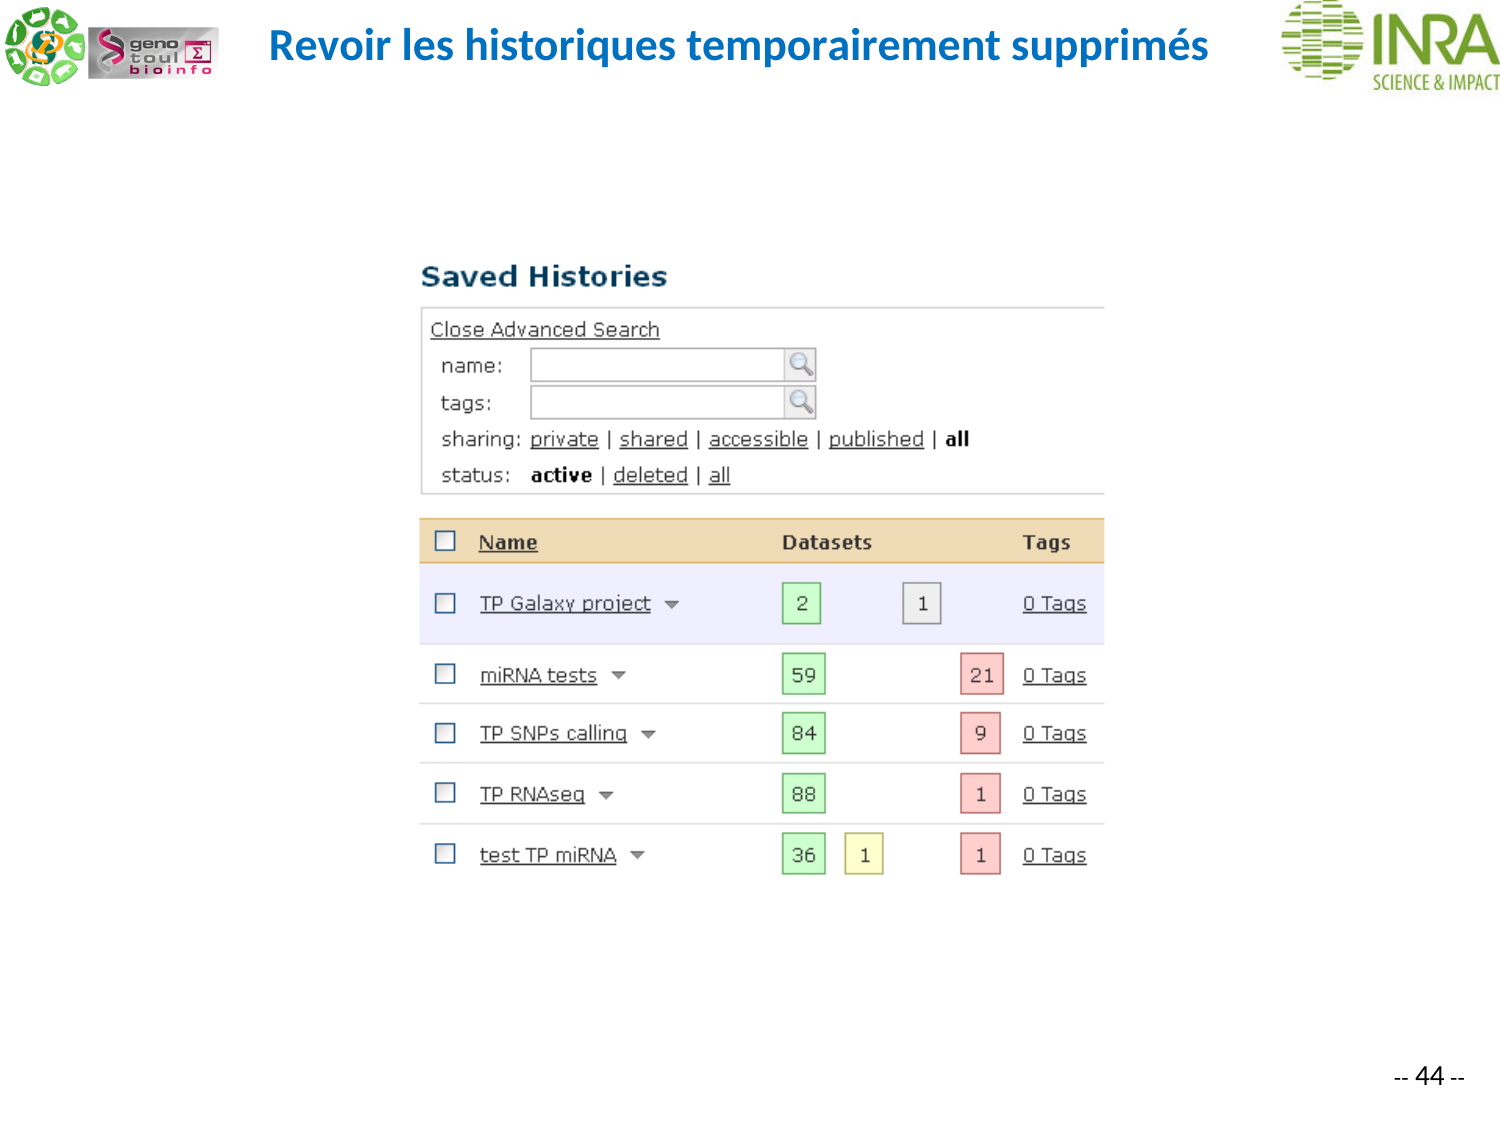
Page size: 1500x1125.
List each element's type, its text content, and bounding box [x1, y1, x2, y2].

picture [88, 27, 219, 79]
picture [1281, 0, 1500, 110]
picture [5, 7, 85, 86]
text_box Revoir les historiques temporairement supprimés [253, 19, 1424, 90]
picture [407, 243, 1105, 881]
